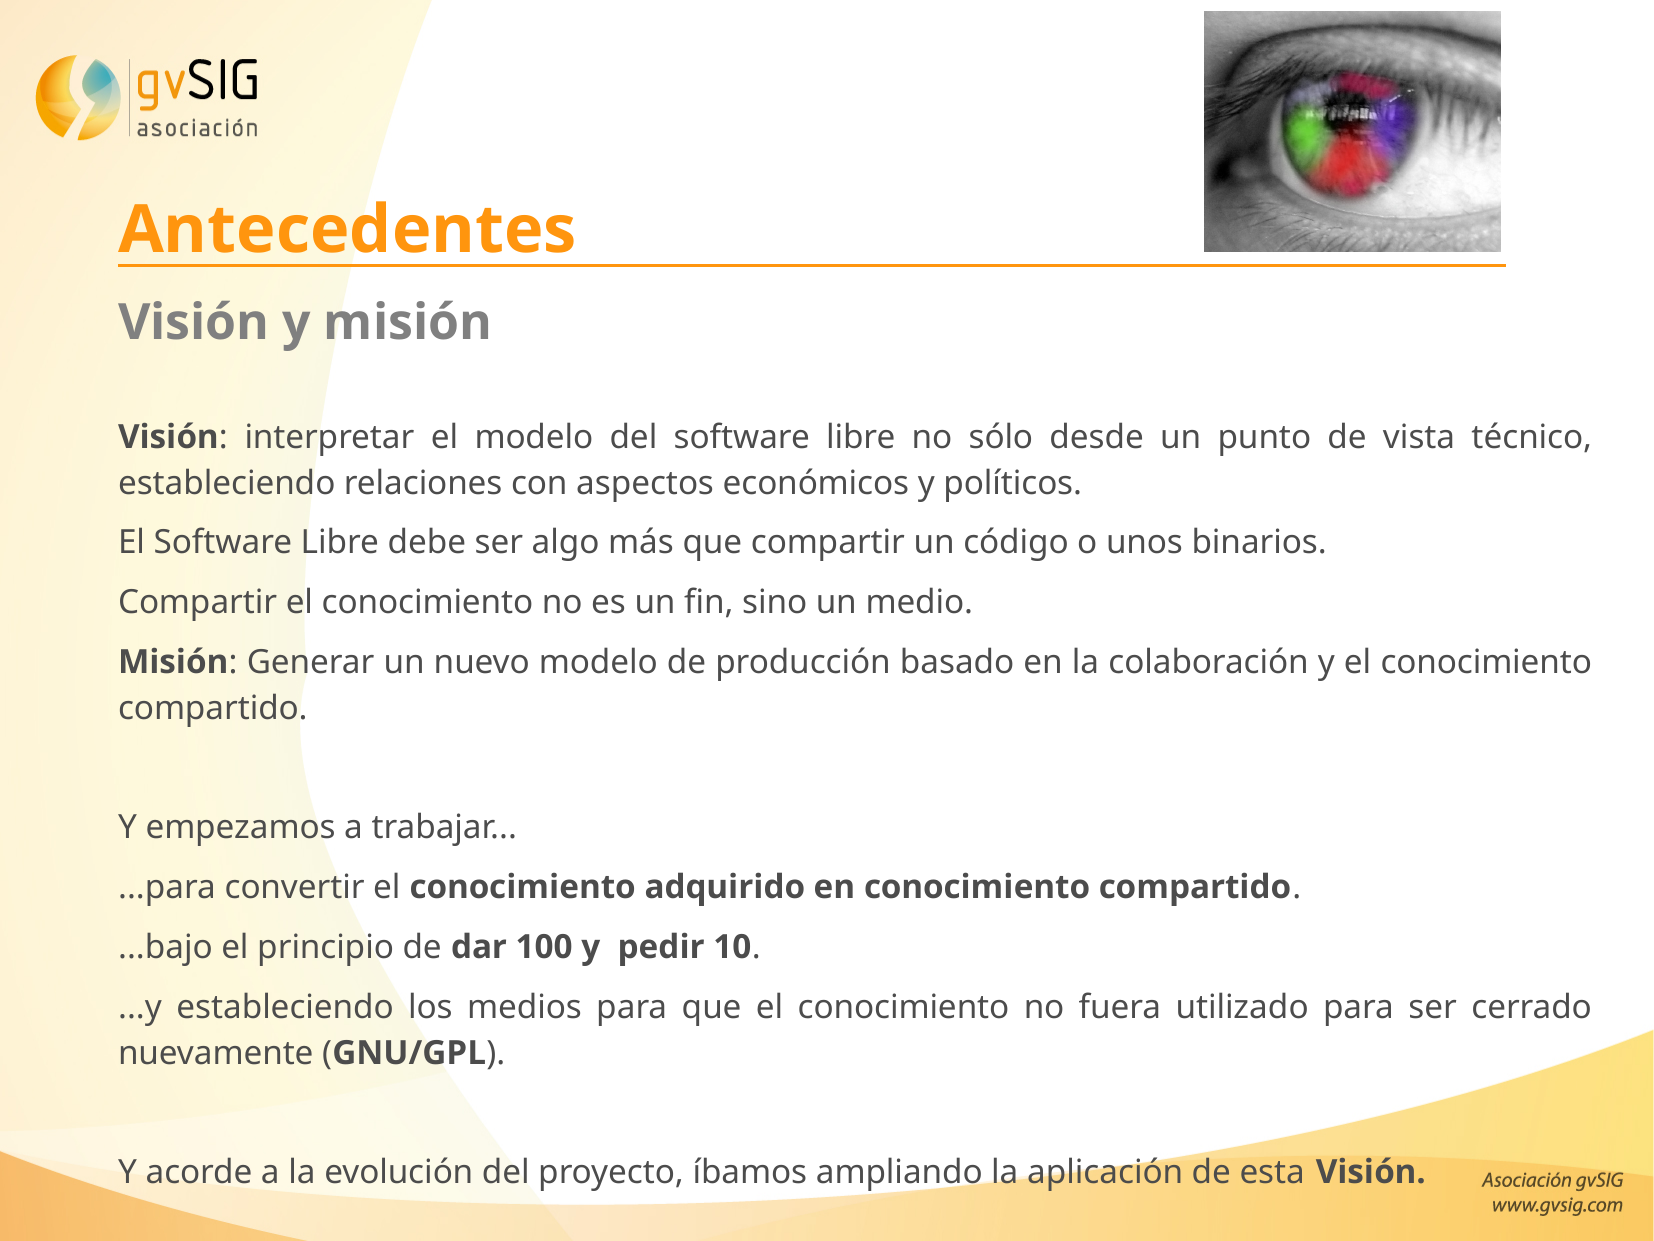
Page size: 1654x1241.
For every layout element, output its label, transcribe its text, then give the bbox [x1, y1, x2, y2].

list Visión: interpretar el modelo del software libre no sólo desde un punto de vista técnico, estableciendo relaciones con aspectos económicos y políticos. El Software Libre debe ser algo más que compartir un código o unos binarios. Compartir el conocimiento no es un fin, sino un medio. Misión: Generar un nuevo modelo de producción basado en la colaboración y el conocimiento compartido. Y empezamos a trabajar... ...para convertir el conocimiento adquirido en conocimiento compartido. ...bajo el principio de dar 100 y pedir 10. ...y estableciendo los medios para que el conocimiento no fuera utilizado para ser cerrado nuevamente (GNU/GPL). Y acorde a la evolución del proyecto, íbamos ampliando la aplicación de esta Visión. [118, 413, 1595, 1149]
picture [0, 0, 1654, 1241]
title Antecedentes [118, 177, 1607, 276]
title Visión y misión [118, 276, 857, 365]
